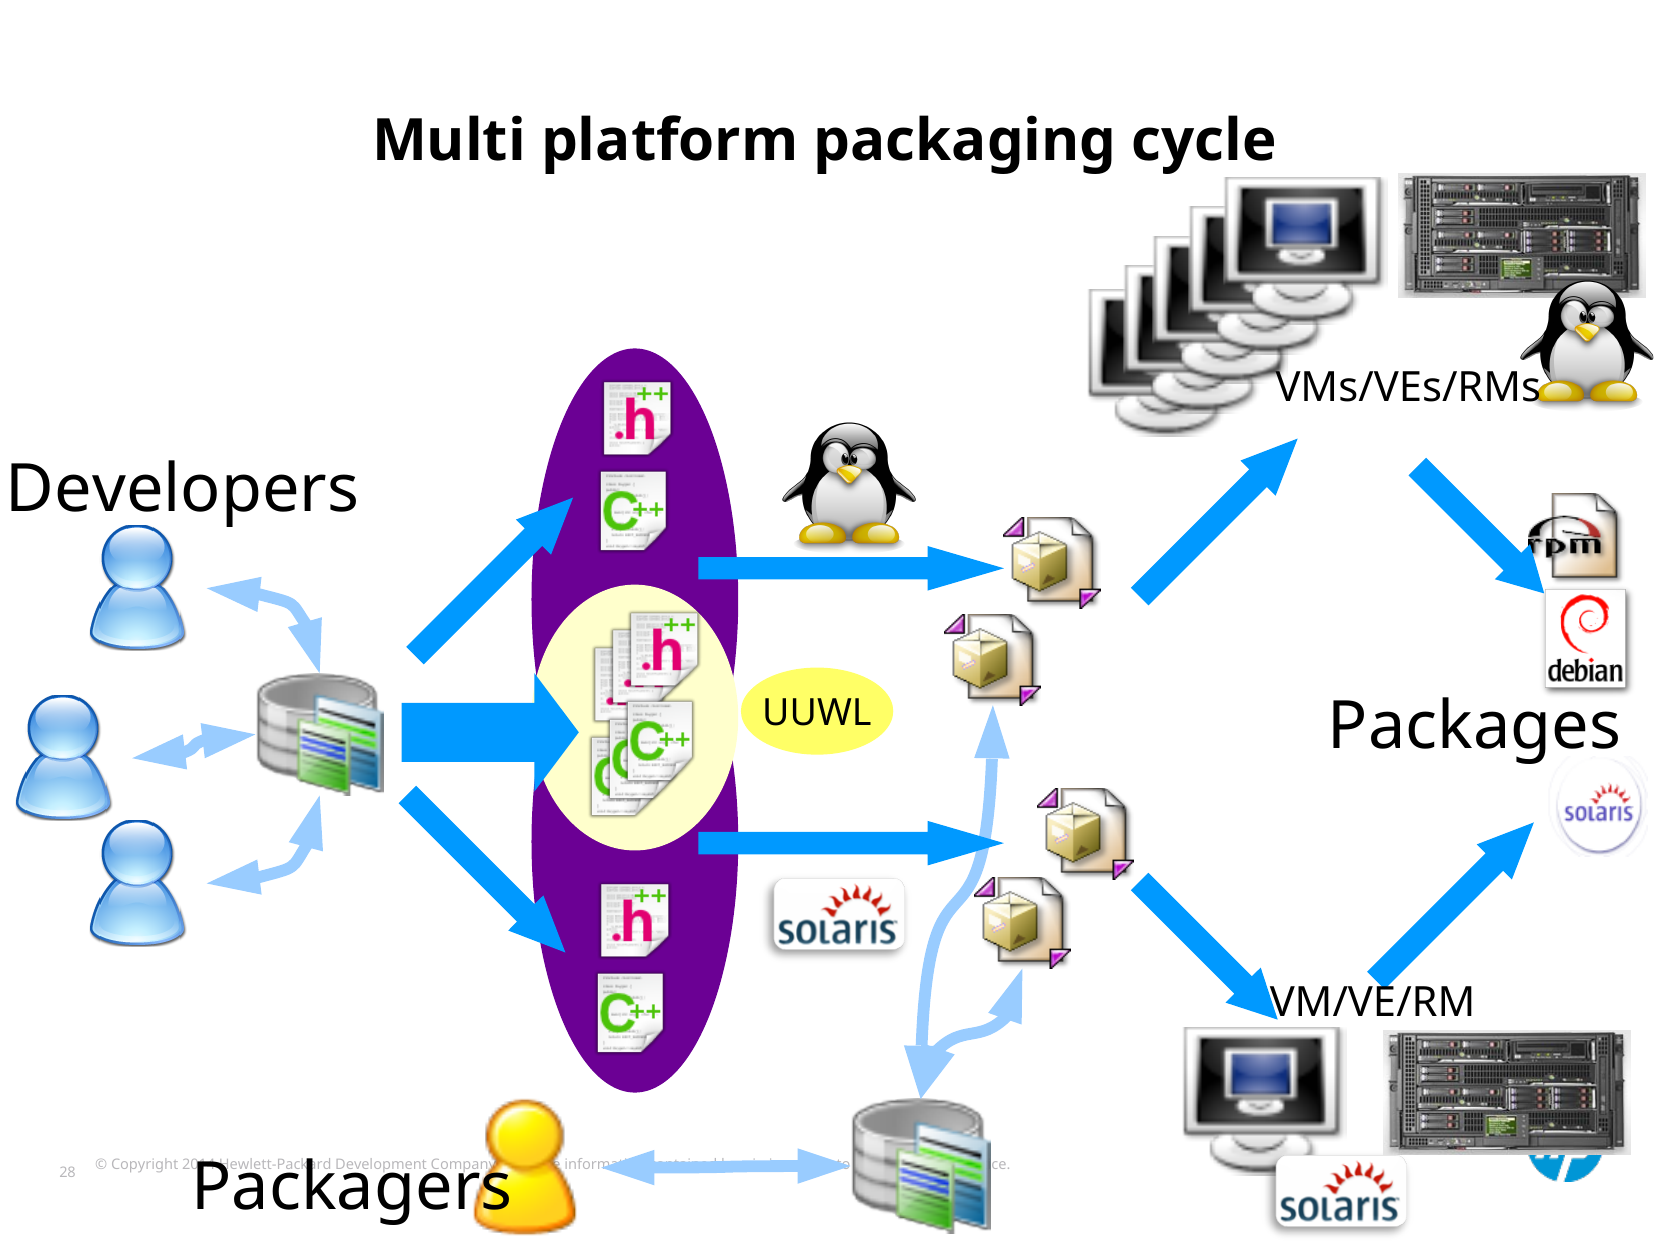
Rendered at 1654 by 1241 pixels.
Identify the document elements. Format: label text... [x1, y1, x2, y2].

picture [0, 695, 207, 947]
picture [1003, 517, 1101, 609]
picture [587, 968, 674, 1058]
picture [590, 879, 680, 962]
text_box Packagers [191, 1138, 475, 1238]
picture [255, 673, 384, 796]
picture [1181, 1027, 1631, 1241]
picture [1398, 173, 1654, 415]
text_box VM/VE/RM [1269, 971, 1597, 1058]
text_box [1130, 872, 1269, 1017]
text_box Developers [5, 439, 333, 526]
picture [453, 1097, 602, 1239]
picture [755, 868, 916, 969]
title Multi platform packaging cycle [372, 59, 1453, 221]
picture [590, 466, 677, 556]
text_box [1367, 822, 1534, 971]
picture [74, 526, 207, 651]
picture [850, 1098, 991, 1234]
picture [1523, 493, 1650, 703]
picture [782, 419, 916, 557]
picture [1086, 221, 1388, 438]
picture [974, 788, 1134, 969]
text_box UUWL [740, 667, 894, 755]
picture [944, 614, 1041, 706]
text_box [1130, 443, 1296, 606]
text_box VMs/VEs/RMs [1275, 357, 1603, 443]
text_box [1408, 457, 1545, 594]
picture [581, 608, 709, 821]
text_box [398, 348, 1004, 1093]
text_box Packages [1327, 676, 1654, 783]
picture [593, 377, 682, 460]
picture [1547, 756, 1648, 857]
